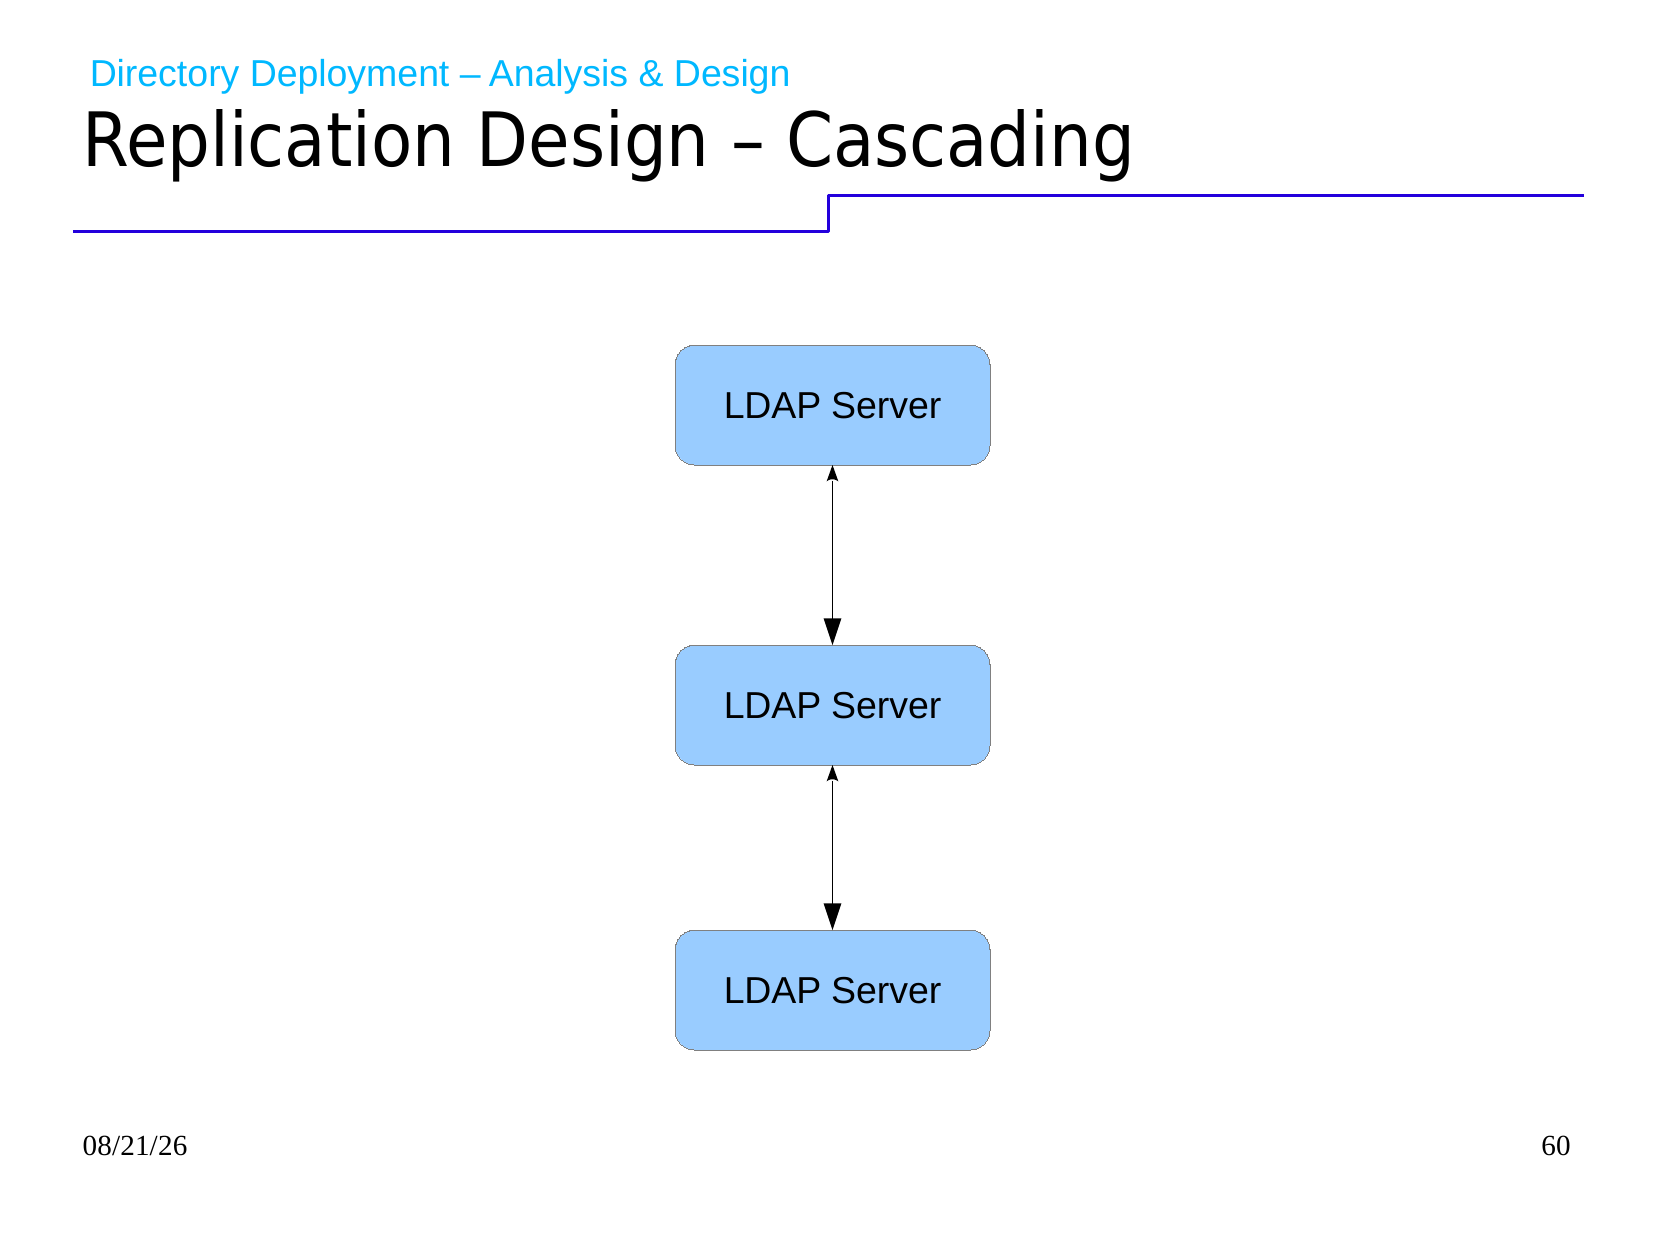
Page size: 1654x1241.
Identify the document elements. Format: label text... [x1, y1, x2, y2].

text_box LDAP Server [675, 645, 991, 766]
text_box LDAP Server [675, 930, 991, 1051]
text_box LDAP Server [675, 345, 991, 466]
title Replication Design – Cascading [82, 49, 1571, 232]
text_box Directory Deployment – Analysis & Design [75, 45, 901, 103]
